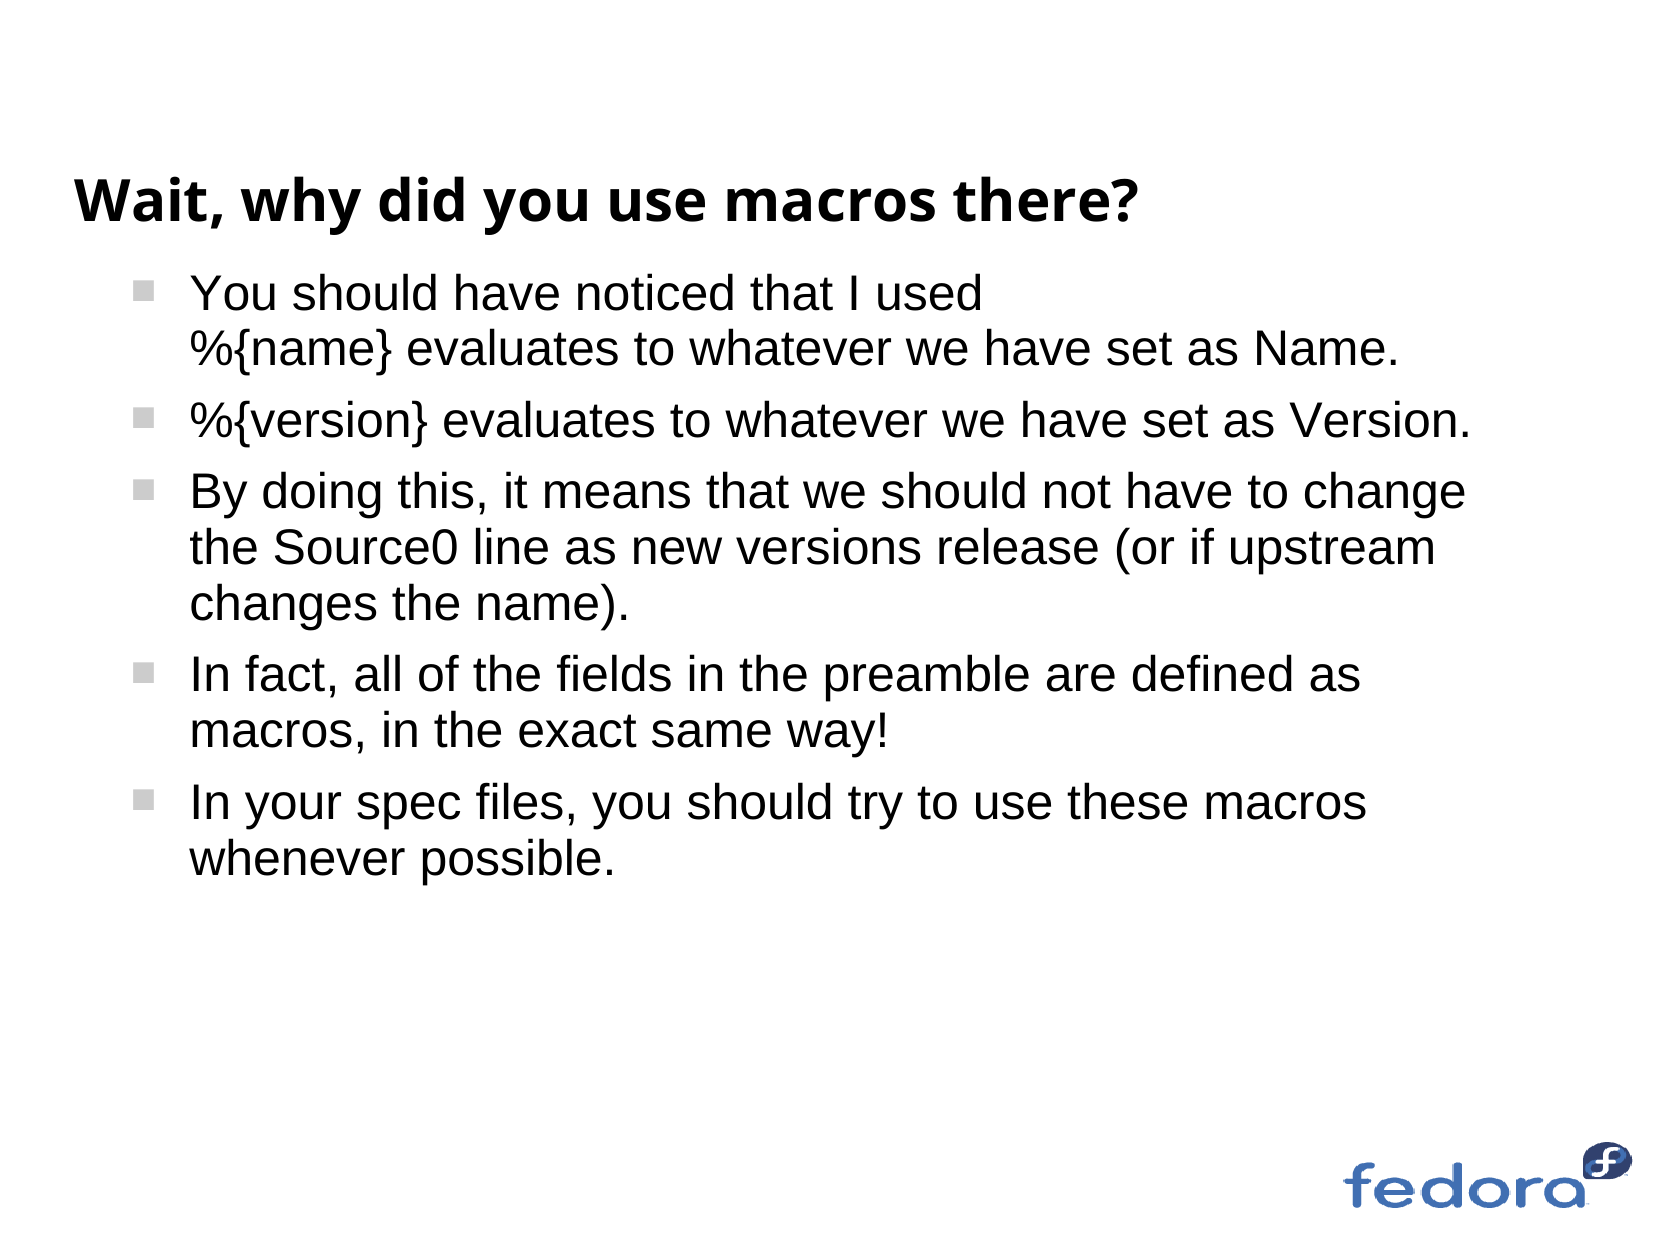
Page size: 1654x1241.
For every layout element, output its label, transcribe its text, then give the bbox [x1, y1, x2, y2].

picture [1332, 1124, 1651, 1227]
list You should have noticed that I used %{name} evaluates to whatever we have set as Name. %{version} evaluates to whatever we have set as Version. By doing this, it means that we should not have to change the Source0 line as new versions release (or if upstream changes the name). In fact, all of the fields in the preamble are defined as macros, in the exact same way! In your spec files, you should try to use these macros whenever possible. [77, 264, 1500, 1174]
title Wait, why did you use macros there? [74, 140, 1506, 259]
